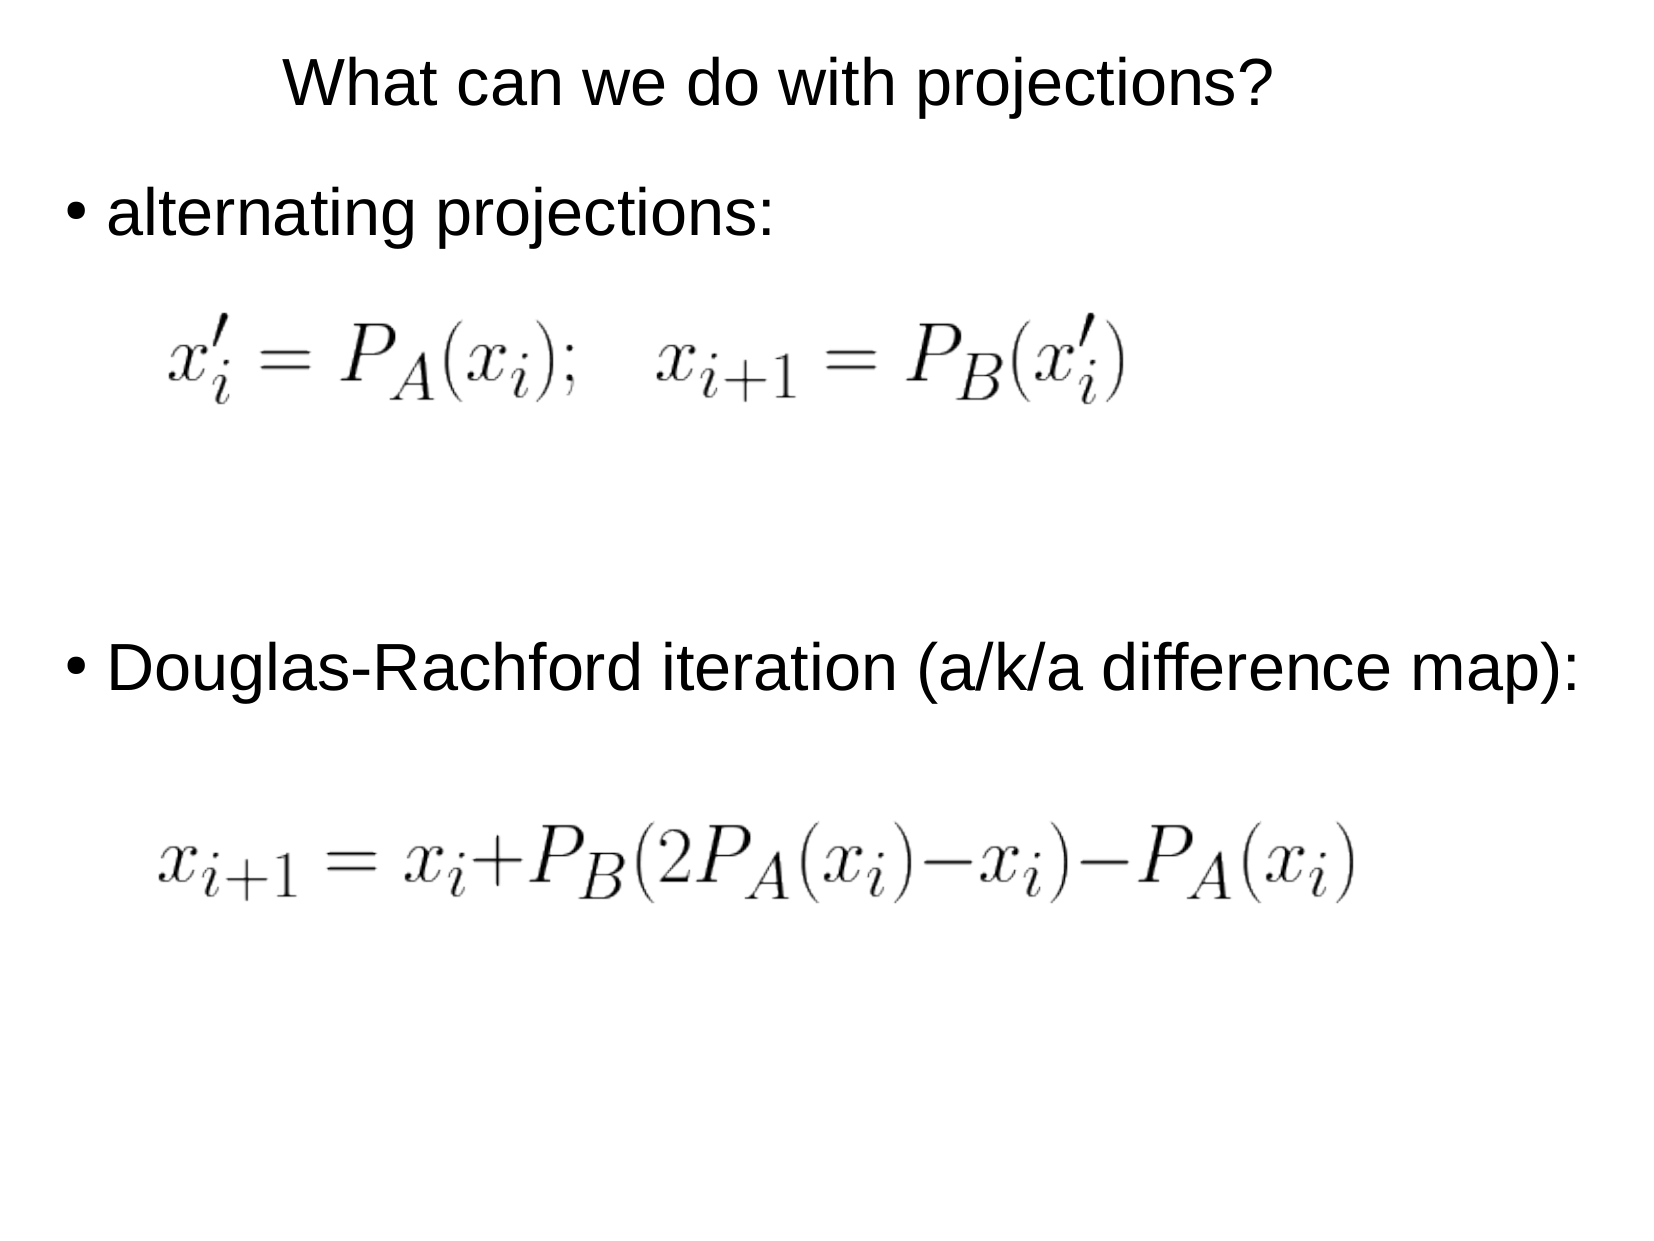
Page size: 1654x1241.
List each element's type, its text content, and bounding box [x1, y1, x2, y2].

text_box What can we do with projections? [268, 37, 1506, 128]
text_box Douglas-Rachford iteration (a/k/a difference map): [49, 622, 1654, 713]
text_box alternating projections: [49, 167, 1288, 258]
picture [167, 311, 1126, 407]
picture [157, 819, 1356, 906]
